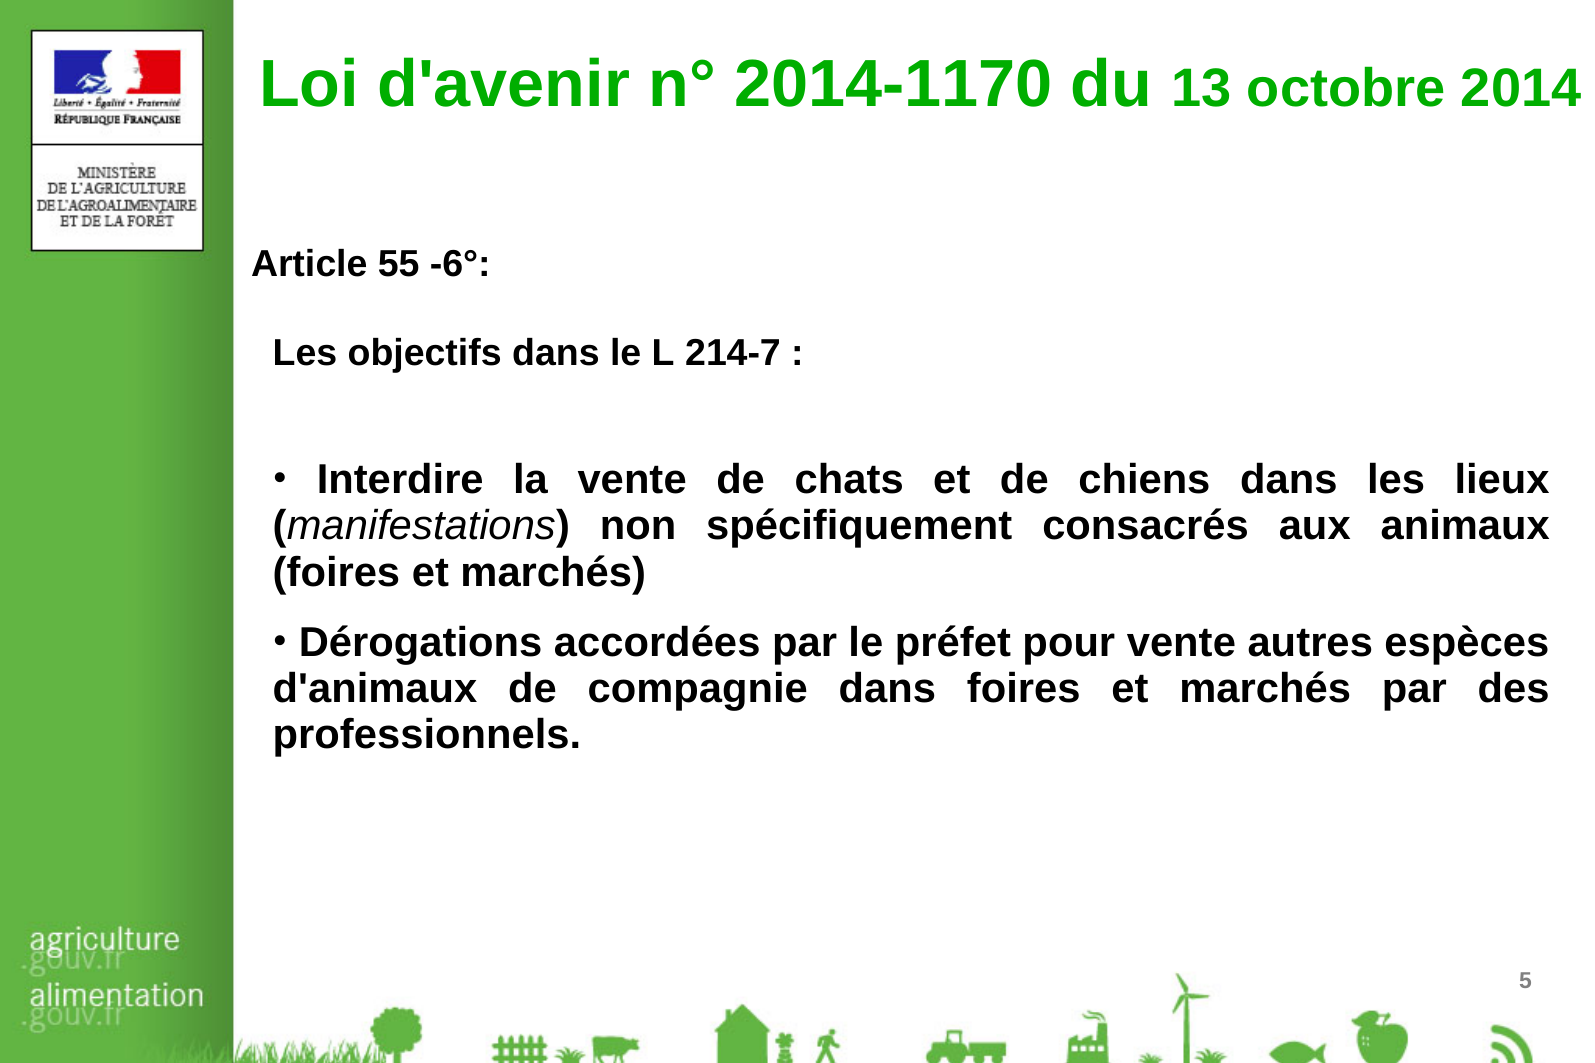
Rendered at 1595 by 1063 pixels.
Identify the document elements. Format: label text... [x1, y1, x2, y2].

title Loi d'avenir n° 2014-1170 du 13 octobre 2014 [235, 29, 1595, 207]
picture [0, 0, 1595, 1063]
text_box Article 55 -6°: [236, 223, 1588, 975]
text_box Les objectifs dans le L 214-7 : Interdire la vente de chats et de chiens dans les lieux (manifestations) non spécifiquement consacrés aux animaux (foires et marchés) Dérogations accordées par le préfet pour vente autres espèces d'animaux de compagnie dans foires et marchés par des professionnels. [258, 324, 1565, 886]
